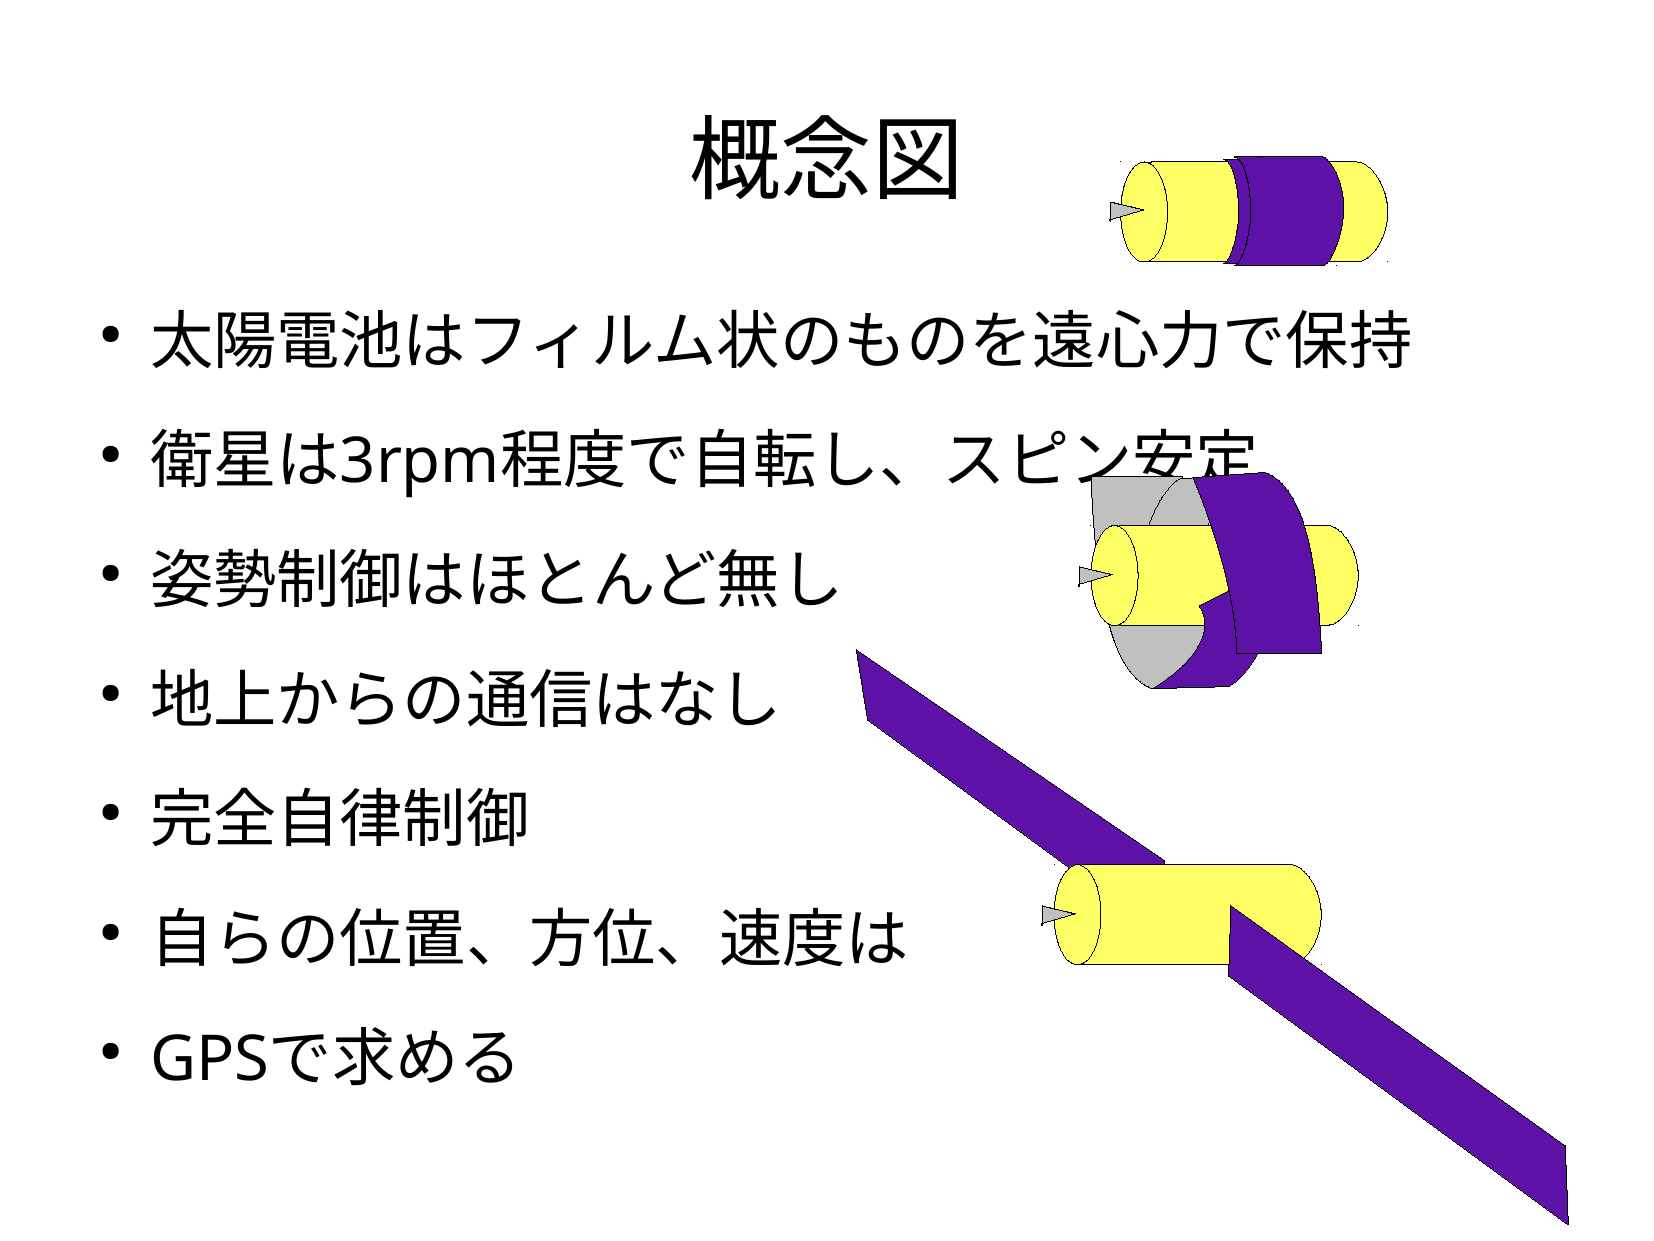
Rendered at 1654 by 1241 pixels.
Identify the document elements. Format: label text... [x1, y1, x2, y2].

text_box [1109, 156, 1388, 266]
list 太陽電池はフィルム状のものを遠心力で保持 衛星は3rpm程度で自転し、スピン安定 姿勢制御はほとんど無し 地上からの通信はなし 完全自律制御 自らの位置、方位、速度は GPSで求める [82, 290, 1571, 1109]
text_box [1410, 1109, 1569, 1225]
title 概念図 [82, 56, 1571, 250]
text_box [1078, 472, 1359, 689]
